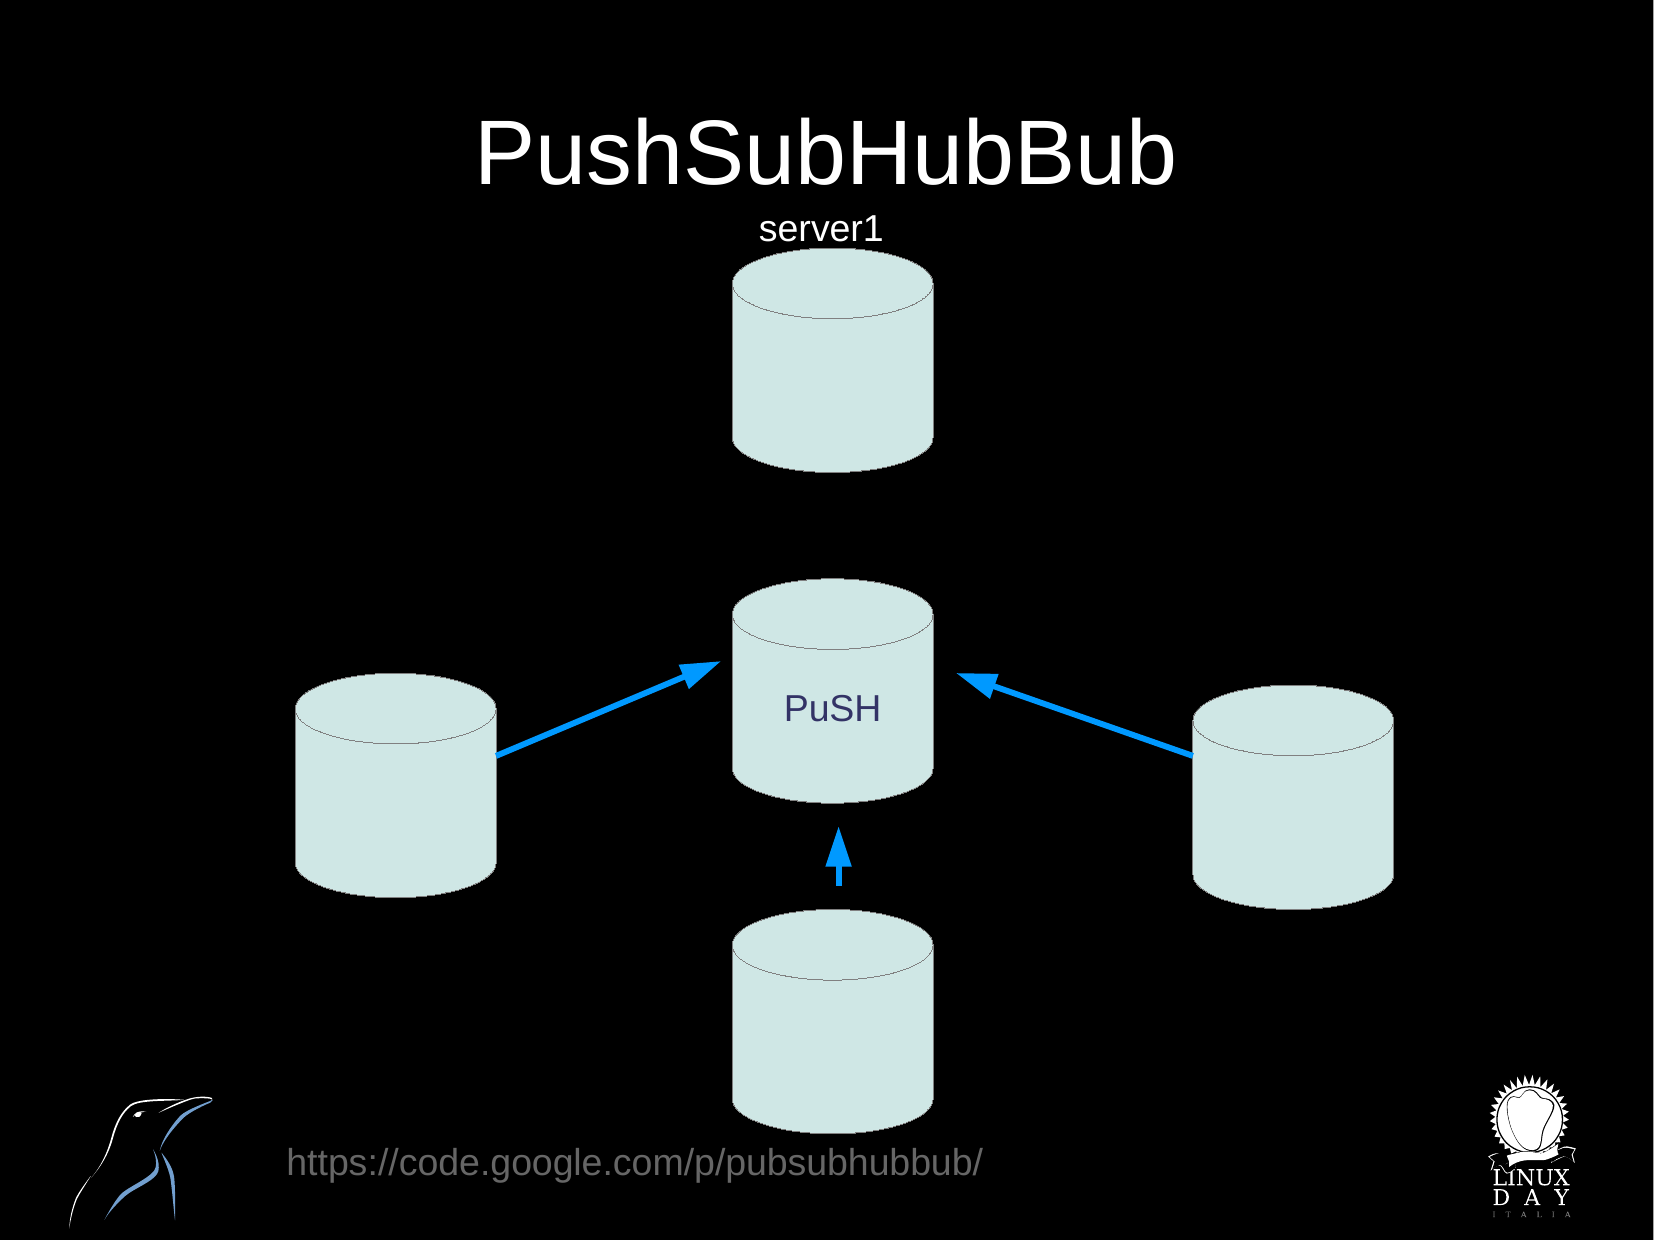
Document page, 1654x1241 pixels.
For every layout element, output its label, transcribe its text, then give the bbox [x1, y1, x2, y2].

title PushSubHubBub [82, 49, 1571, 257]
text_box PuSH [732, 578, 934, 804]
text_box [295, 673, 497, 898]
text_box [732, 909, 934, 1134]
text_box [1192, 685, 1394, 910]
text_box [732, 257, 934, 473]
text_box https://code.google.com/p/pubsubhubbub/ [271, 1133, 1441, 1191]
text_box server1 [744, 199, 970, 257]
